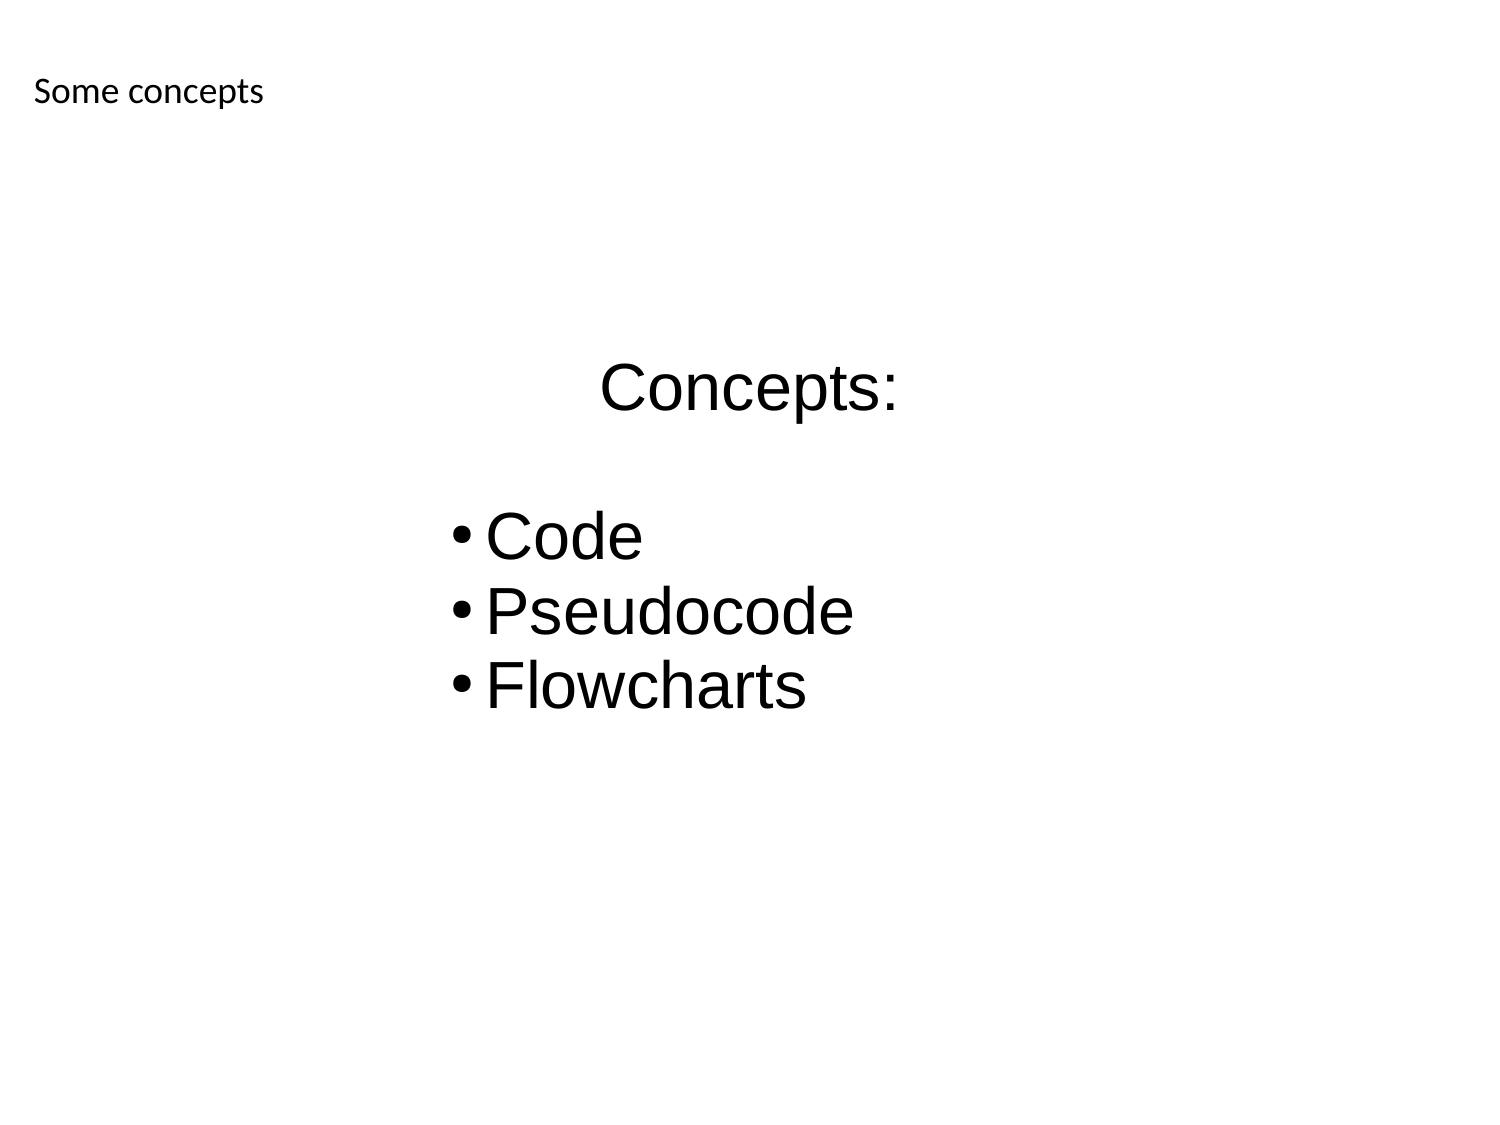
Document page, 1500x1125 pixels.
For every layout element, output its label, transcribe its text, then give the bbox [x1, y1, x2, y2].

subtitle Concepts: Code Pseudocode Flowcharts [450, 247, 1051, 901]
title Some concepts [0, 0, 1350, 188]
